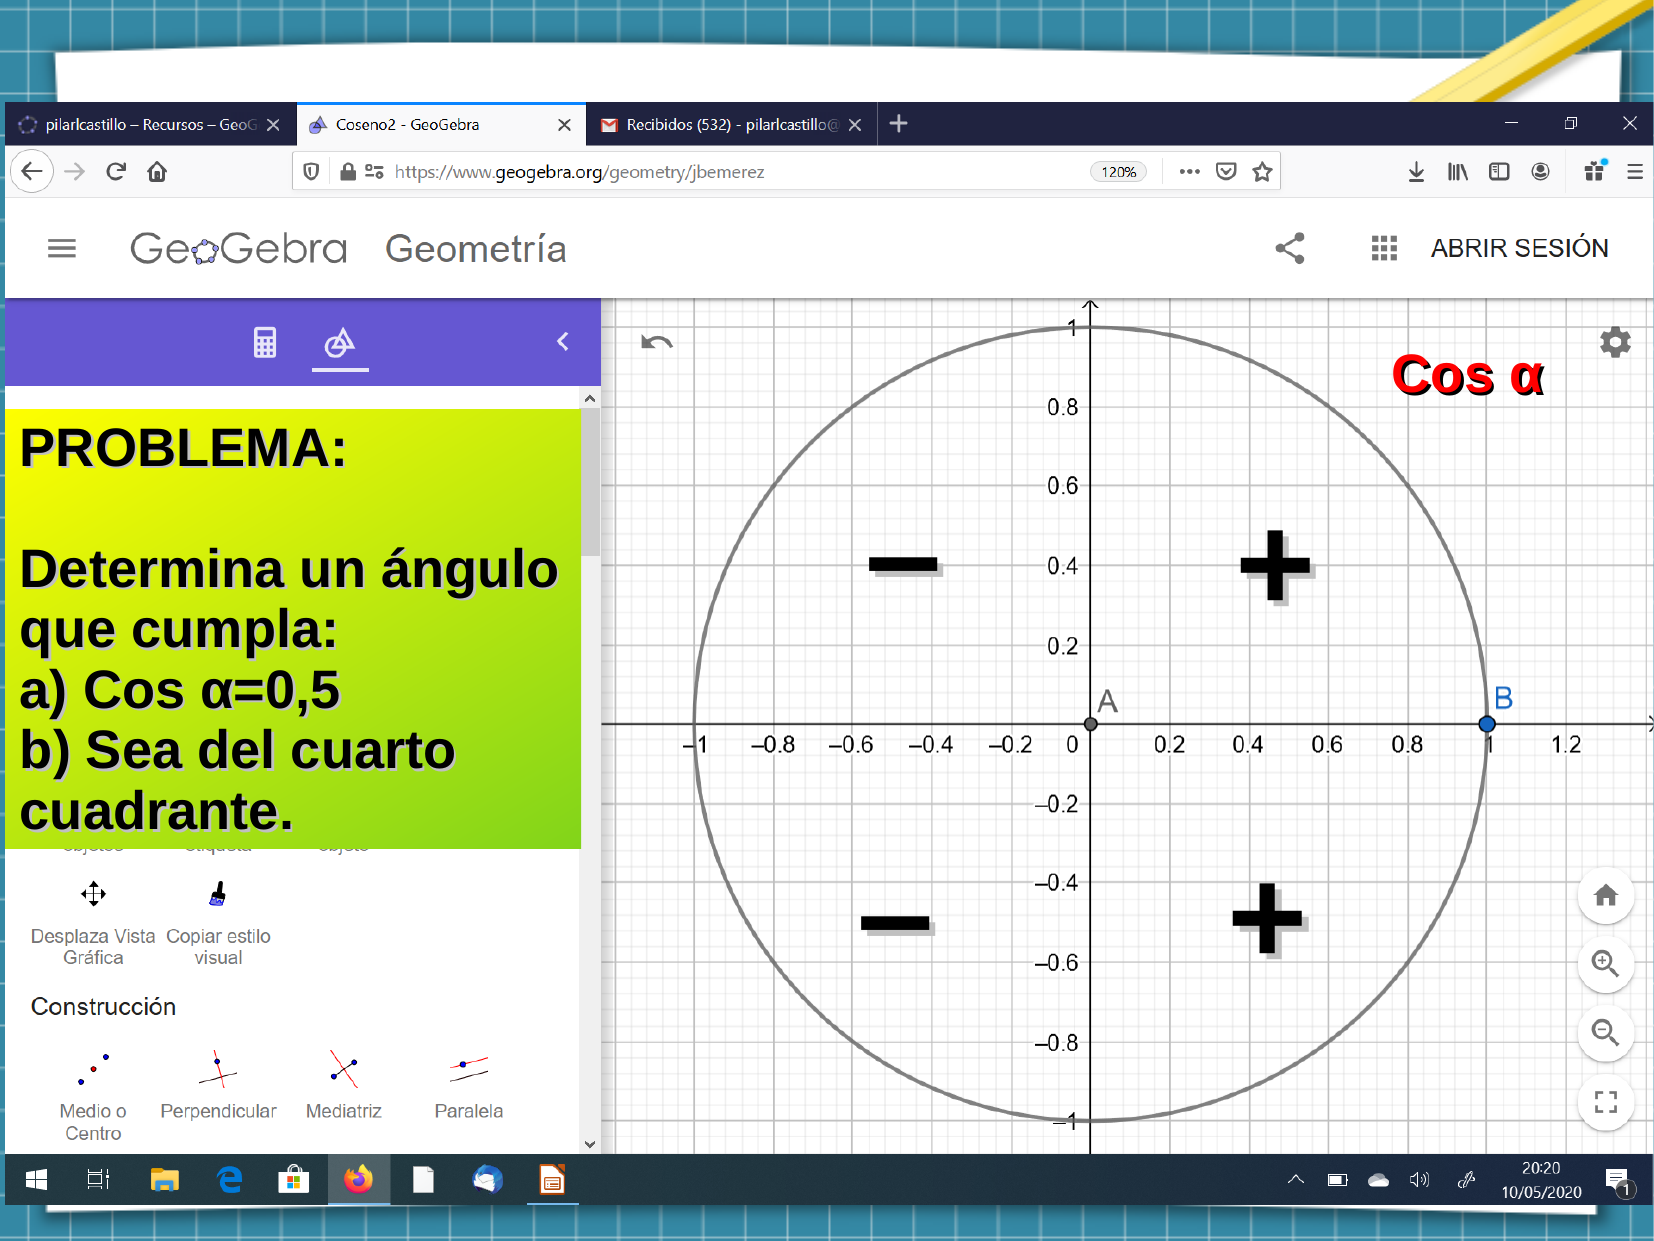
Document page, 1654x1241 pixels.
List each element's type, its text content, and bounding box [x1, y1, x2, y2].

picture [0, 0, 1654, 1241]
text_box + [1220, 479, 1331, 649]
text_box – [842, 828, 949, 997]
text_box PROBLEMA: Determina un ángulo que cumpla: a) Cos α=0,5 b) Sea del cuarto cuadrante. [5, 409, 582, 849]
text_box + [1213, 832, 1324, 1002]
text_box – [850, 469, 957, 638]
text_box Cos α [1377, 336, 1560, 473]
